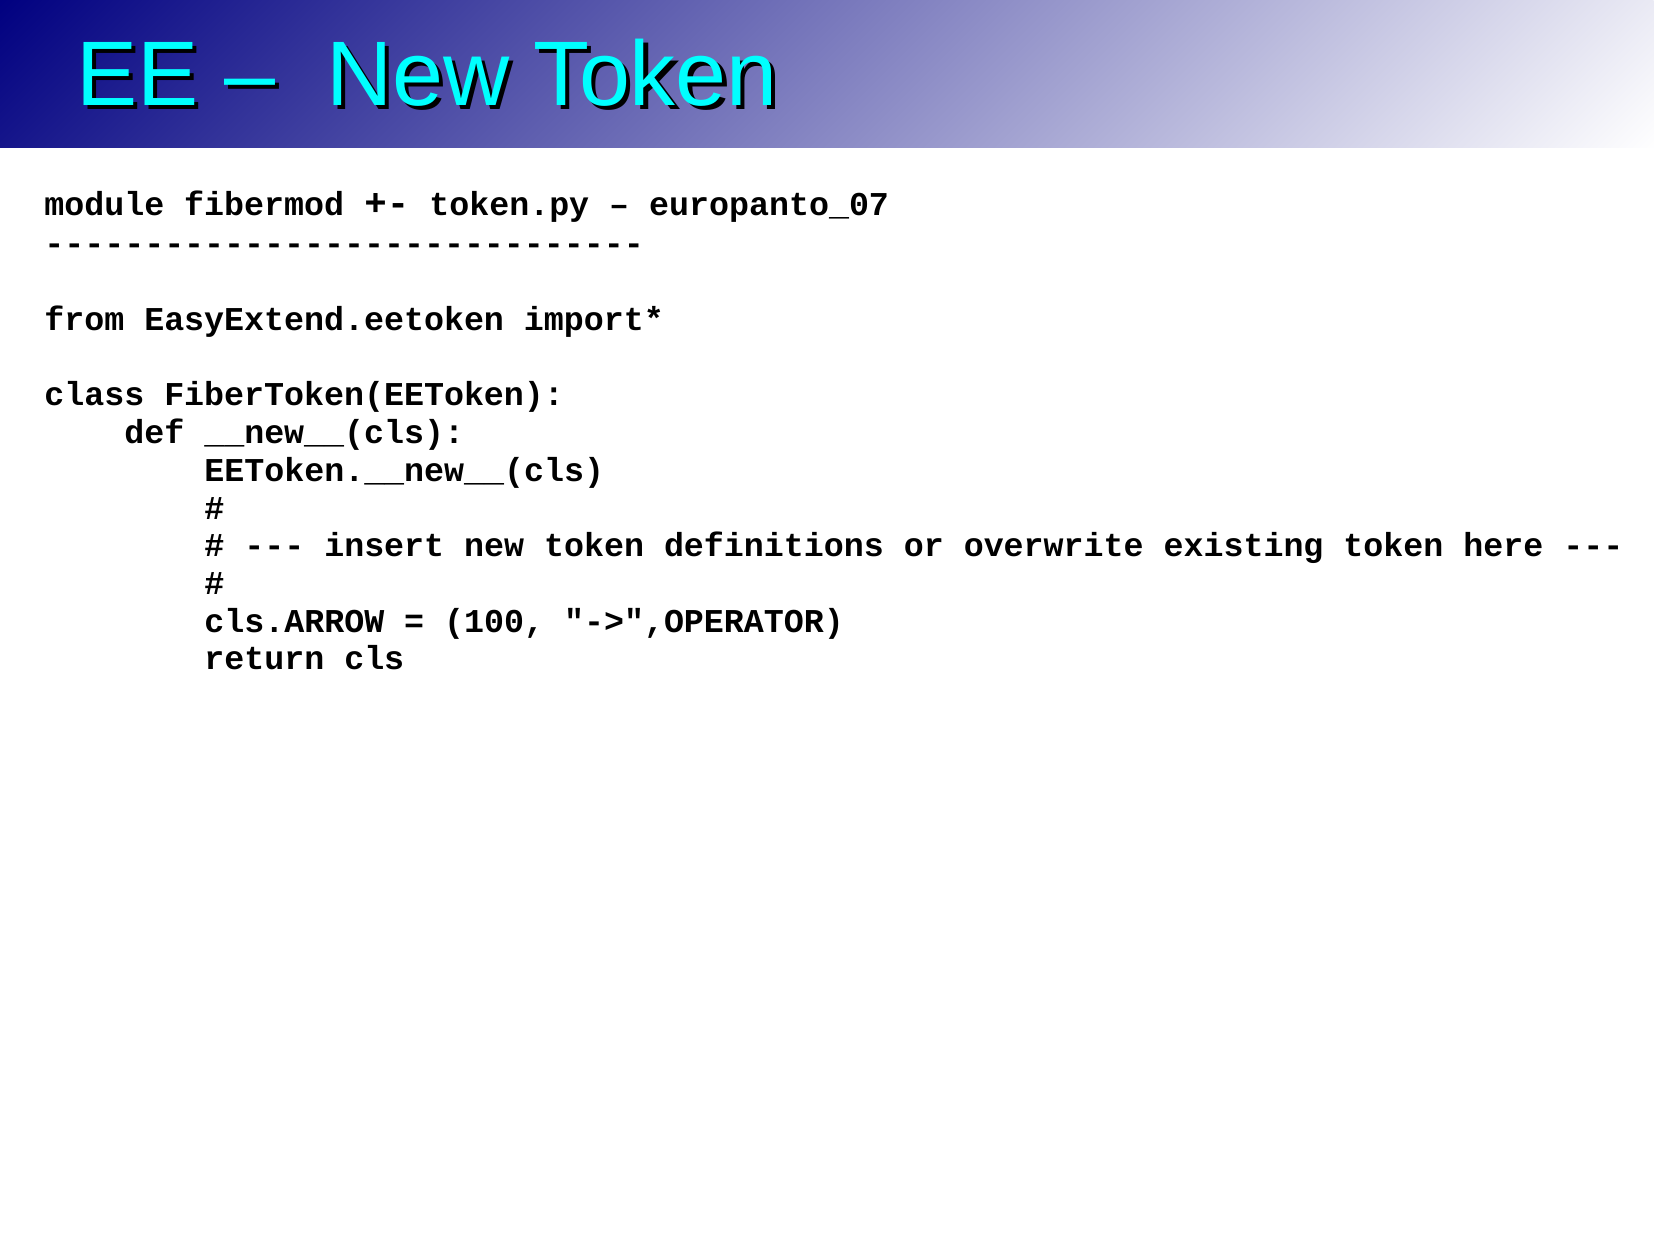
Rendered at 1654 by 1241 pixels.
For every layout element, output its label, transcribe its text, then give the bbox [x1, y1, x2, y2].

text_box module fibermod +- token.py – europanto_07 ------------------------------ [29, 177, 905, 273]
text_box from EasyExtend.eetoken import* class FiberToken(EEToken): def __new__(cls): EEToken.__new__(cls) # # --- insert new token definitions or overwrite existing token here --- # cls.ARROW = (100, "->",OPERATOR) return cls [29, 295, 1640, 1211]
title EE – New Token [0, 0, 1654, 148]
